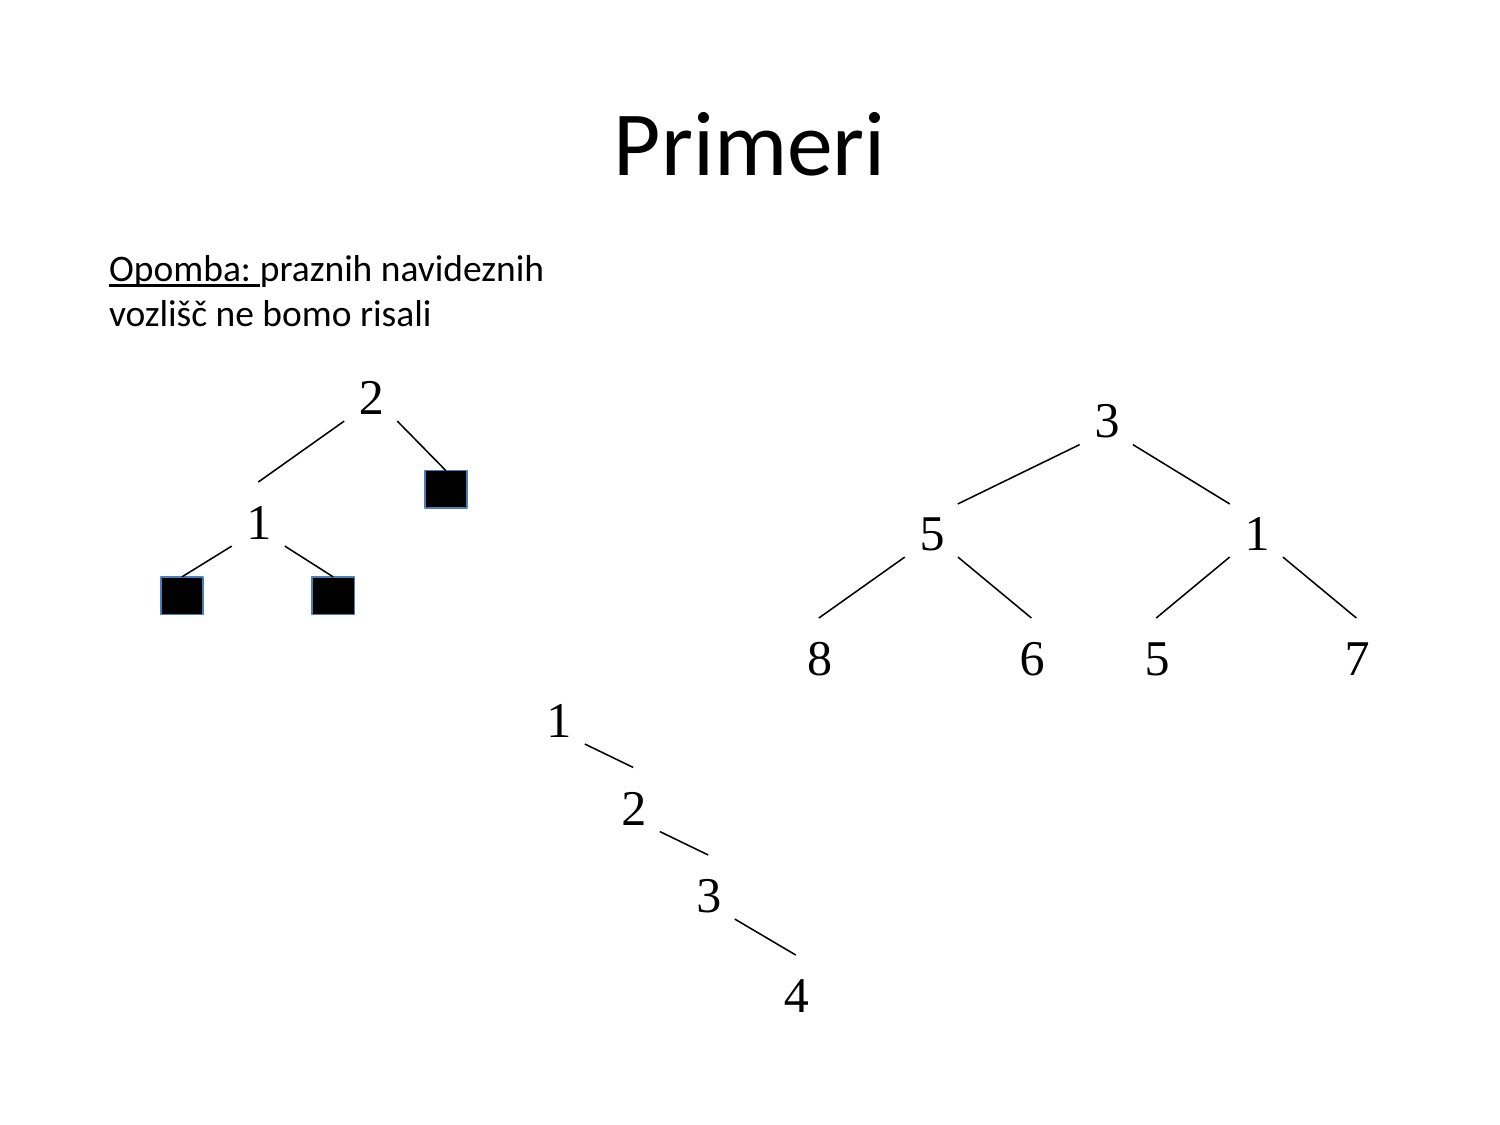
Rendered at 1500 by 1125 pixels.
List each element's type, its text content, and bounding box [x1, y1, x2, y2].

title Primeri [75, 45, 1425, 233]
text_box Opomba: praznih navideznih vozlišč ne bomo risali [94, 236, 596, 342]
text_box [312, 576, 355, 615]
text_box [424, 470, 467, 509]
text_box [160, 576, 203, 615]
